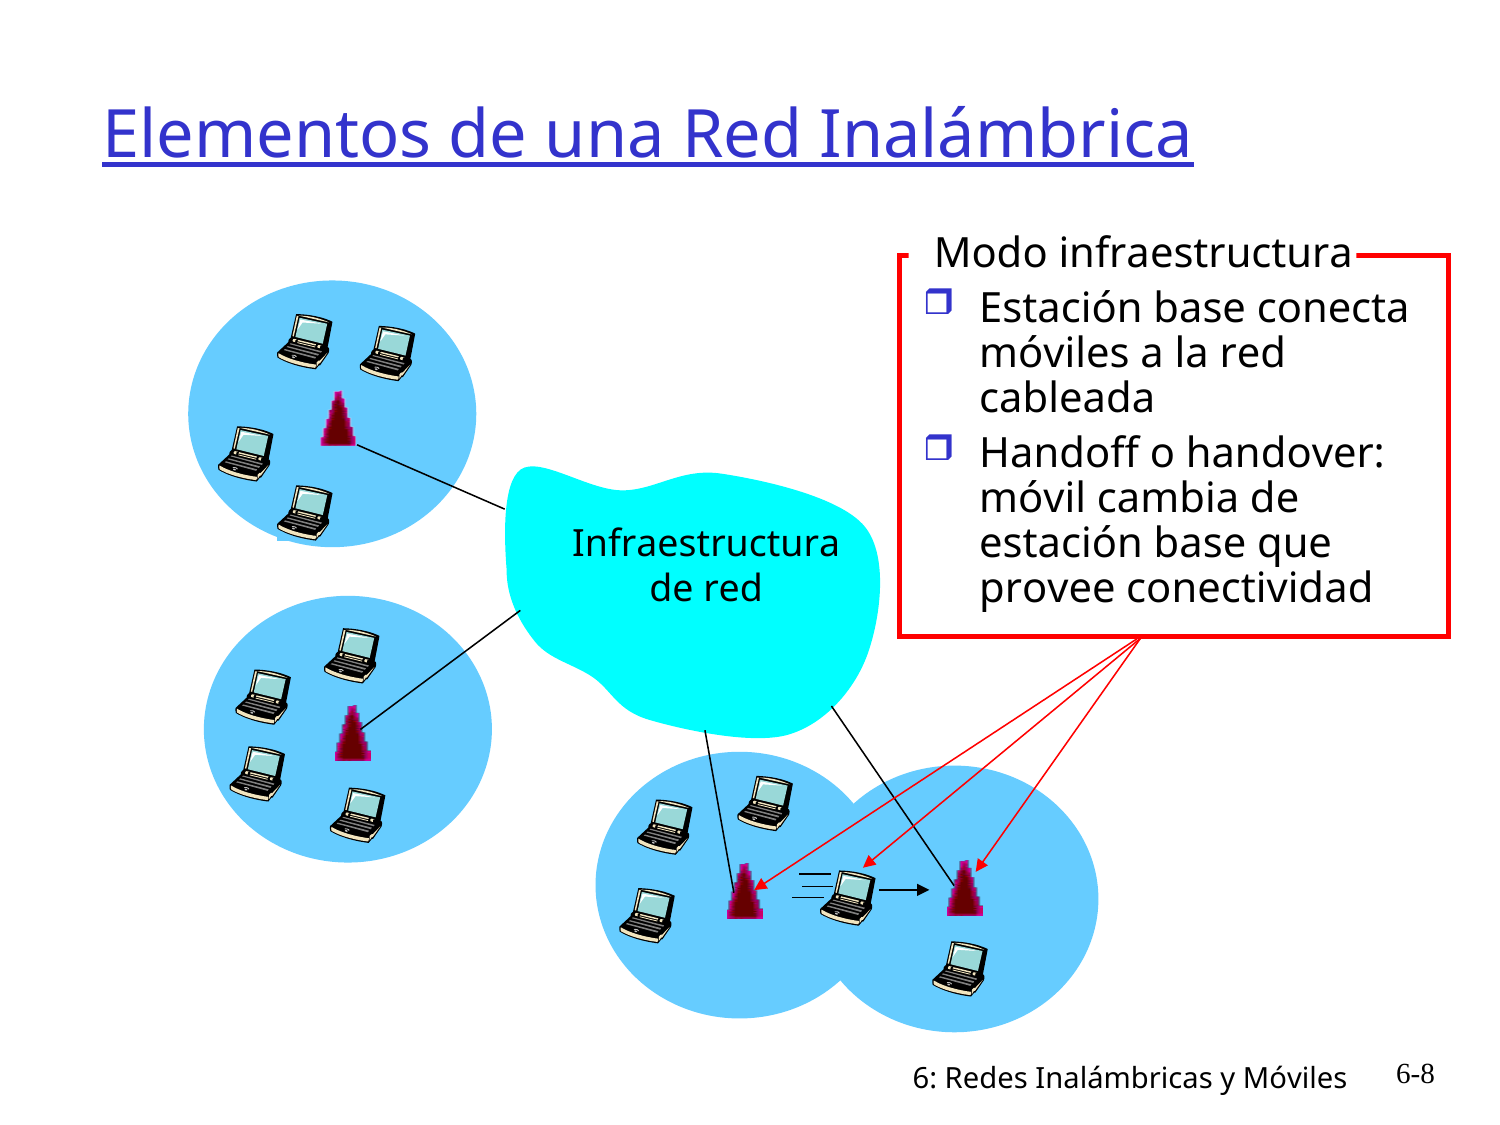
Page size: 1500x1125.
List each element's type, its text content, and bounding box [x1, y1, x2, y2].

text_box [188, 280, 477, 548]
text_box Infraestructura de red [557, 510, 856, 617]
title Elementos de una Red Inalámbrica [87, 37, 1363, 225]
picture [329, 787, 386, 843]
picture [727, 863, 763, 920]
text_box [505, 466, 881, 739]
picture [276, 485, 333, 541]
picture [323, 628, 380, 684]
text_box [896, 765, 982, 824]
picture [947, 860, 983, 916]
picture [636, 799, 693, 855]
picture [736, 775, 793, 832]
text_box [711, 751, 892, 882]
picture [276, 313, 333, 370]
text_box [203, 595, 492, 863]
picture [359, 325, 416, 382]
picture [217, 426, 274, 482]
text_box [595, 755, 1099, 1033]
text_box [915, 768, 1033, 872]
picture [931, 941, 988, 997]
picture [618, 888, 675, 944]
text_box Modo infraestructura Estación base conecta móviles a la red cableada Handoff o handover: móvil cambia de estación base que provee conectividad [908, 223, 1425, 647]
picture [229, 746, 286, 802]
picture [320, 390, 356, 446]
text_box [885, 766, 940, 796]
picture [819, 870, 876, 926]
picture [234, 669, 291, 725]
picture [335, 705, 371, 761]
